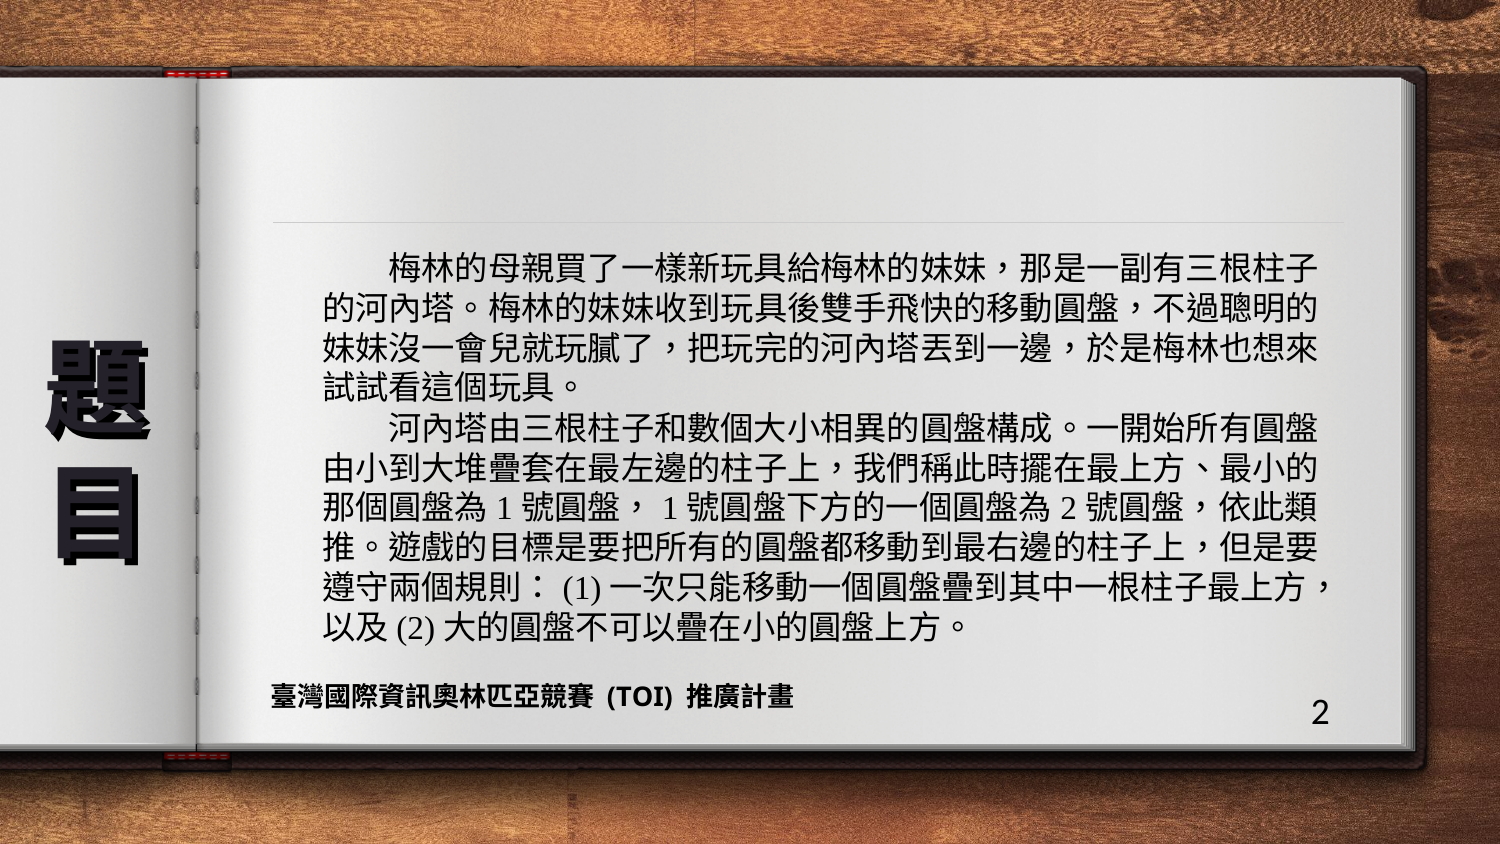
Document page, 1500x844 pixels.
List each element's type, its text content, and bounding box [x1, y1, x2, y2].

title 題 目 [28, 306, 210, 552]
text_box [1295, 672, 1386, 737]
text_box 梅林的母親買了一樣新玩具給梅林的妹妹，那是一副有三根柱子的河內塔。梅林的妹妹收到玩具後雙手飛快的移動圓盤，不過聰明的妹妹沒一會兒就玩膩了，把玩完的河內塔丟到一邊，於是梅林也想來試試看這個玩具。 河內塔由三根柱子和數個大小相異的圓盤構成。一開始所有圓盤由小到大堆疊套在最左邊的柱子上，我們稱此時擺在最上方、最小的那個圓盤為1號圓盤，1號圓盤下方的一個圓盤為2號圓盤，依此類推。遊戲的目標是要把所有的圓盤都移動到最右邊的柱子上，但是要遵守兩個規則：(1)一次只能移動一個圓盤疊到其中一根柱子最上方，以及(2)大的圓盤不可以疊在小的圓盤上方。 [307, 240, 1341, 694]
